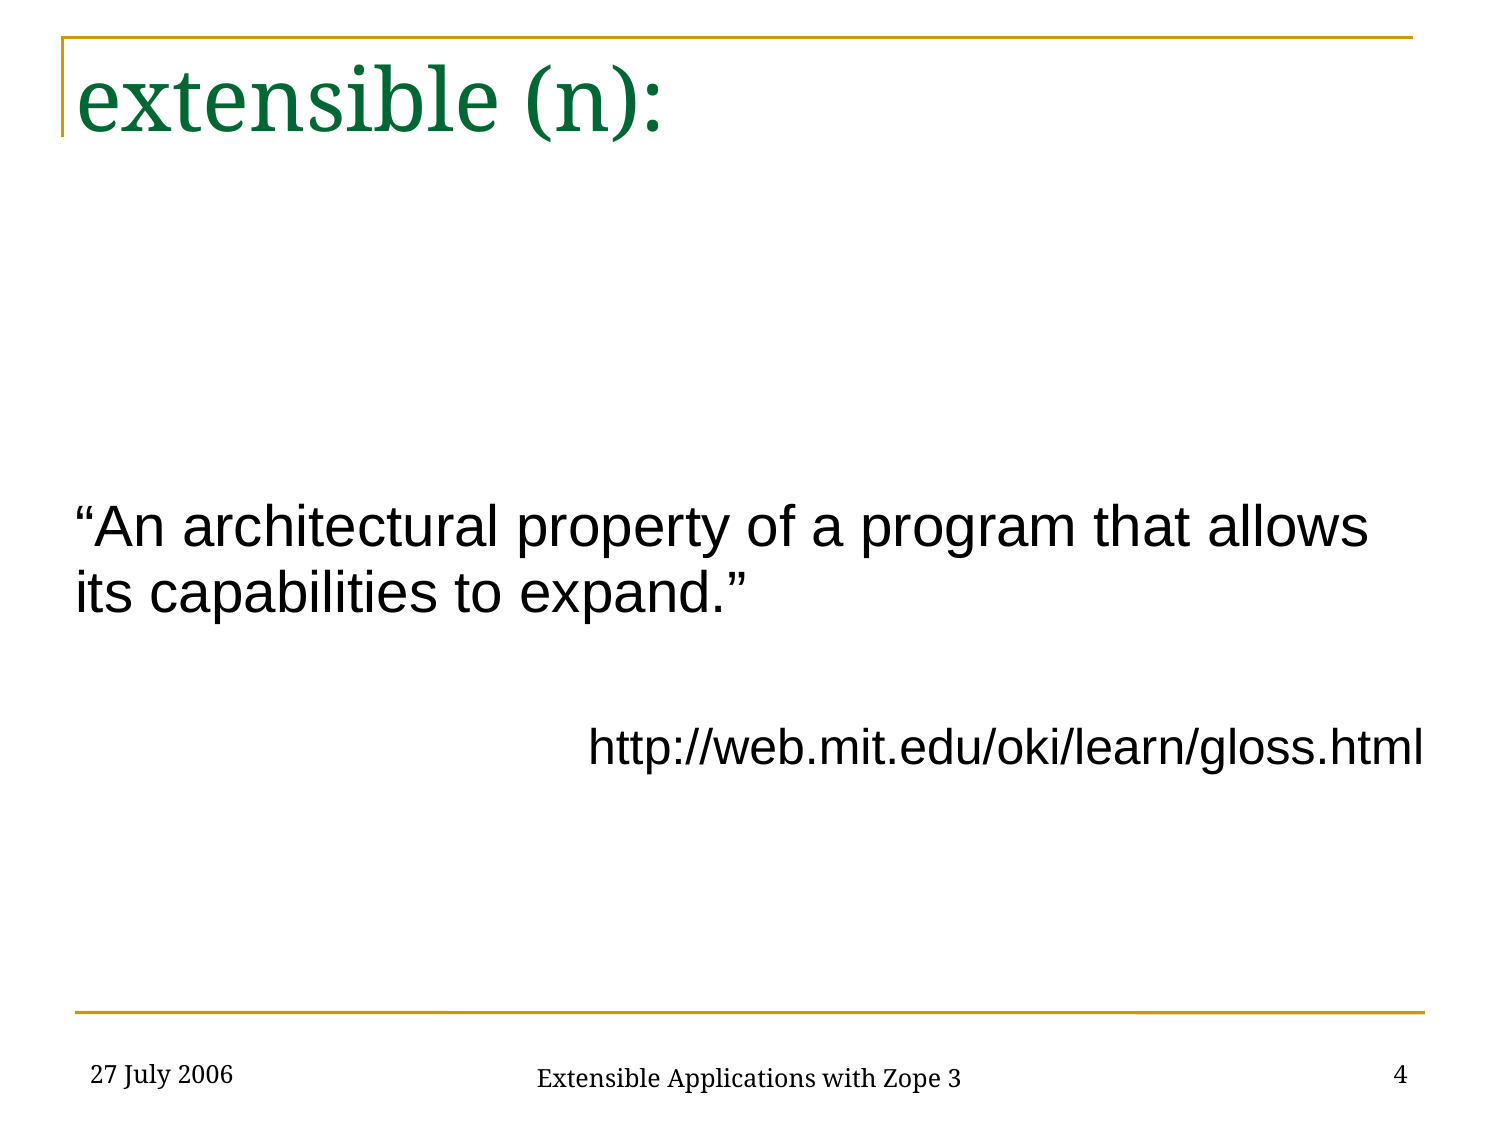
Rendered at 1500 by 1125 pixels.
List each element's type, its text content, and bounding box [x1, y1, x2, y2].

subtitle “An architectural property of a program that allows its capabilities to expand.” http://web.mit.edu/oki/learn/gloss.html [75, 262, 1425, 1006]
title extensible (n): [75, 45, 1425, 151]
